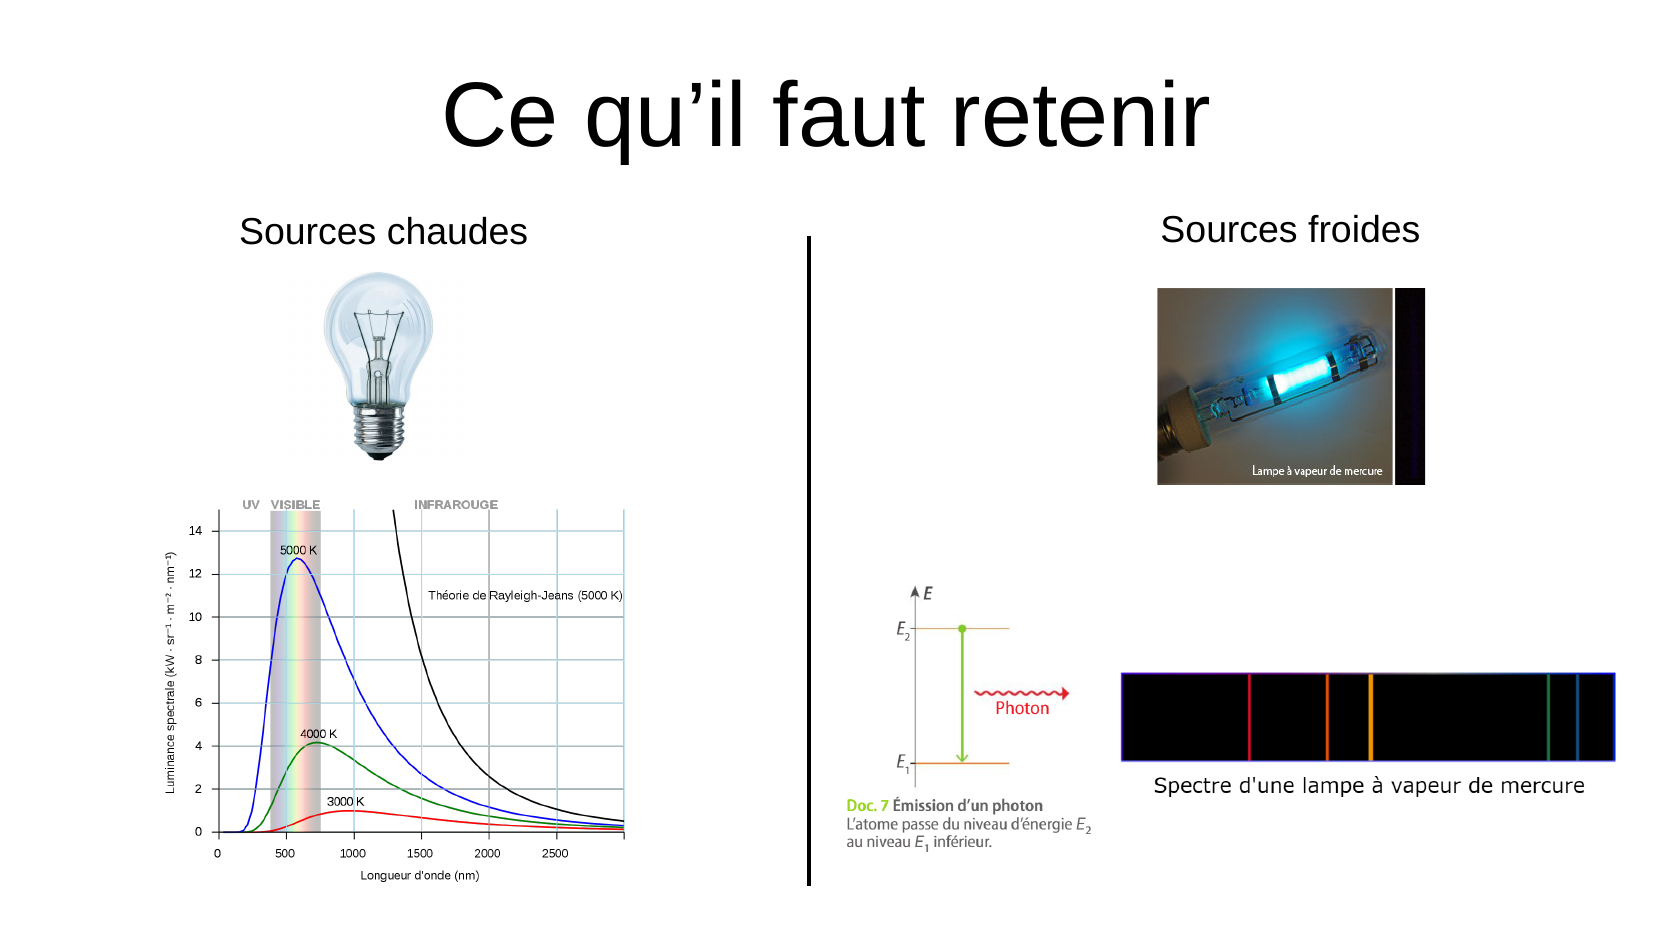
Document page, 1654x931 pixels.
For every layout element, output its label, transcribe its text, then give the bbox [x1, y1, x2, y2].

title Ce qu’il faut retenir [82, 37, 1571, 193]
text_box Sources chaudes [224, 203, 721, 260]
picture [153, 496, 641, 886]
text_box Sources froides [1145, 200, 1642, 258]
picture [829, 566, 1642, 863]
picture [1157, 288, 1426, 485]
picture [283, 271, 473, 461]
